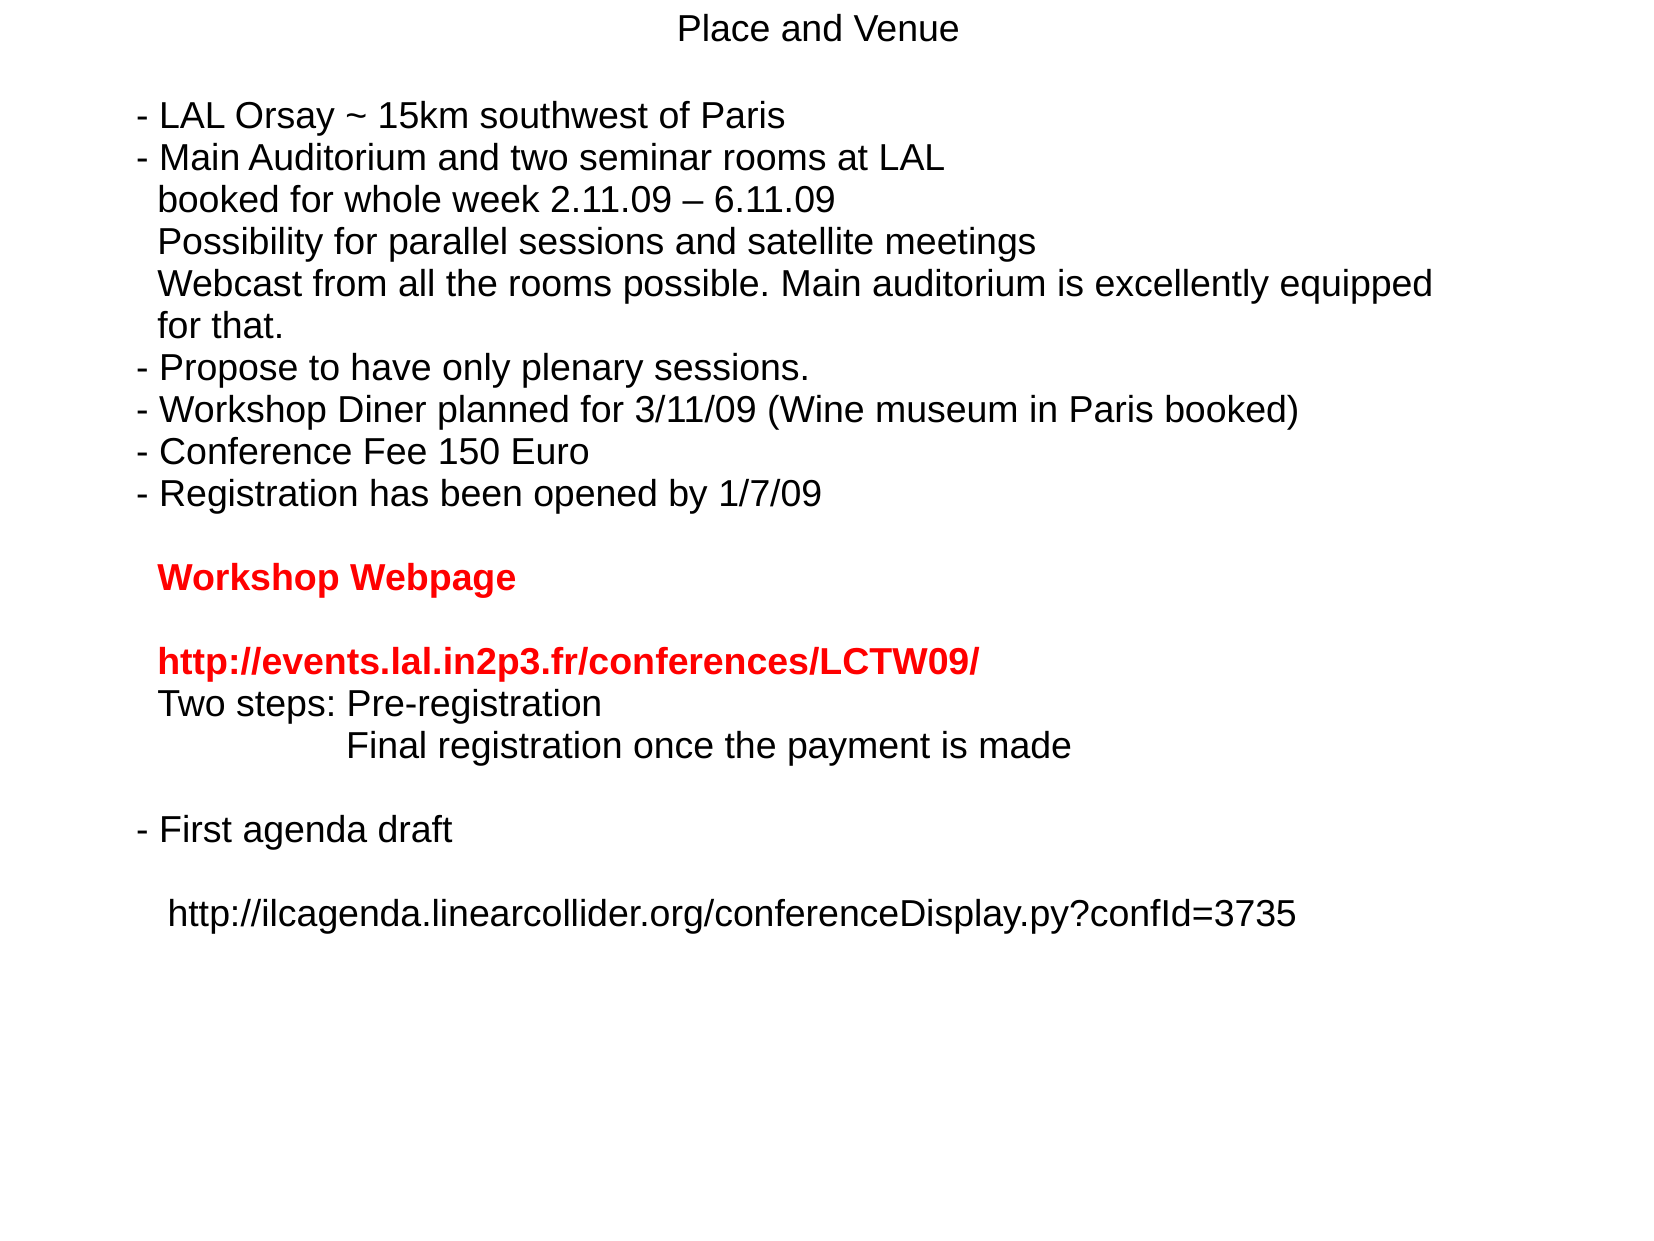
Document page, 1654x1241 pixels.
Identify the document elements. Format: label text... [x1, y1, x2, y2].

text_box - LAL Orsay ~ 15km southwest of Paris - Main Auditorium and two seminar rooms at LAL booked for whole week 2.11.09 – 6.11.09 Possibility for parallel sessions and satellite meetings Webcast from all the rooms possible. Main auditorium is excellently equipped for that. - Propose to have only plenary sessions. - Workshop Diner planned for 3/11/09 (Wine museum in Paris booked) - Conference Fee 150 Euro - Registration has been opened by 1/7/09 Workshop Webpage http://events.lal.in2p3.fr/conferences/LCTW09/ Two steps: Pre-registration Final registration once the payment is made - First agenda draft http://ilcagenda.linearcollider.org/conferenceDisplay.py?confId=3735 [121, 87, 1447, 1221]
text_box Place and Venue [662, 0, 975, 71]
